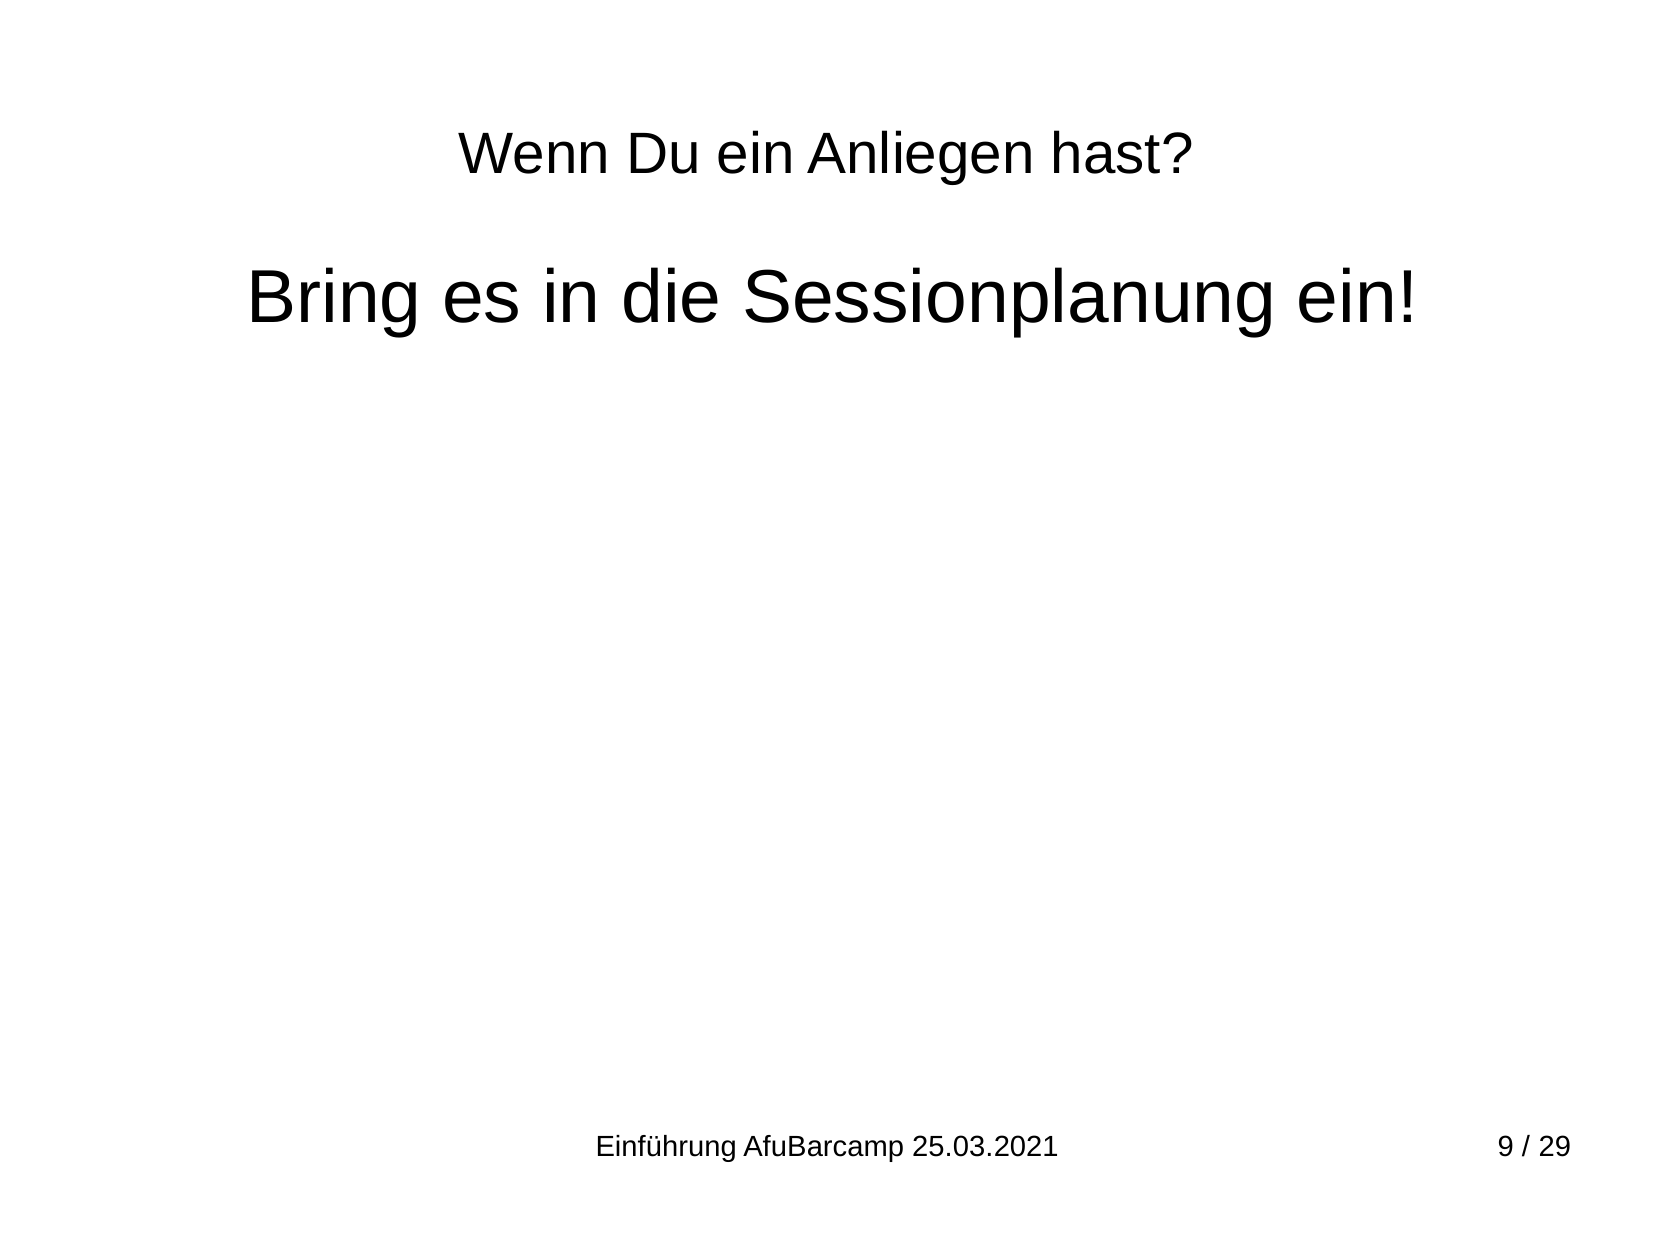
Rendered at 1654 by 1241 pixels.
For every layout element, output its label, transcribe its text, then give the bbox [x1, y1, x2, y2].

title Wenn Du ein Anliegen hast? [82, 49, 1571, 257]
list Bring es in die Sessionplanung ein! [188, 254, 1477, 1040]
